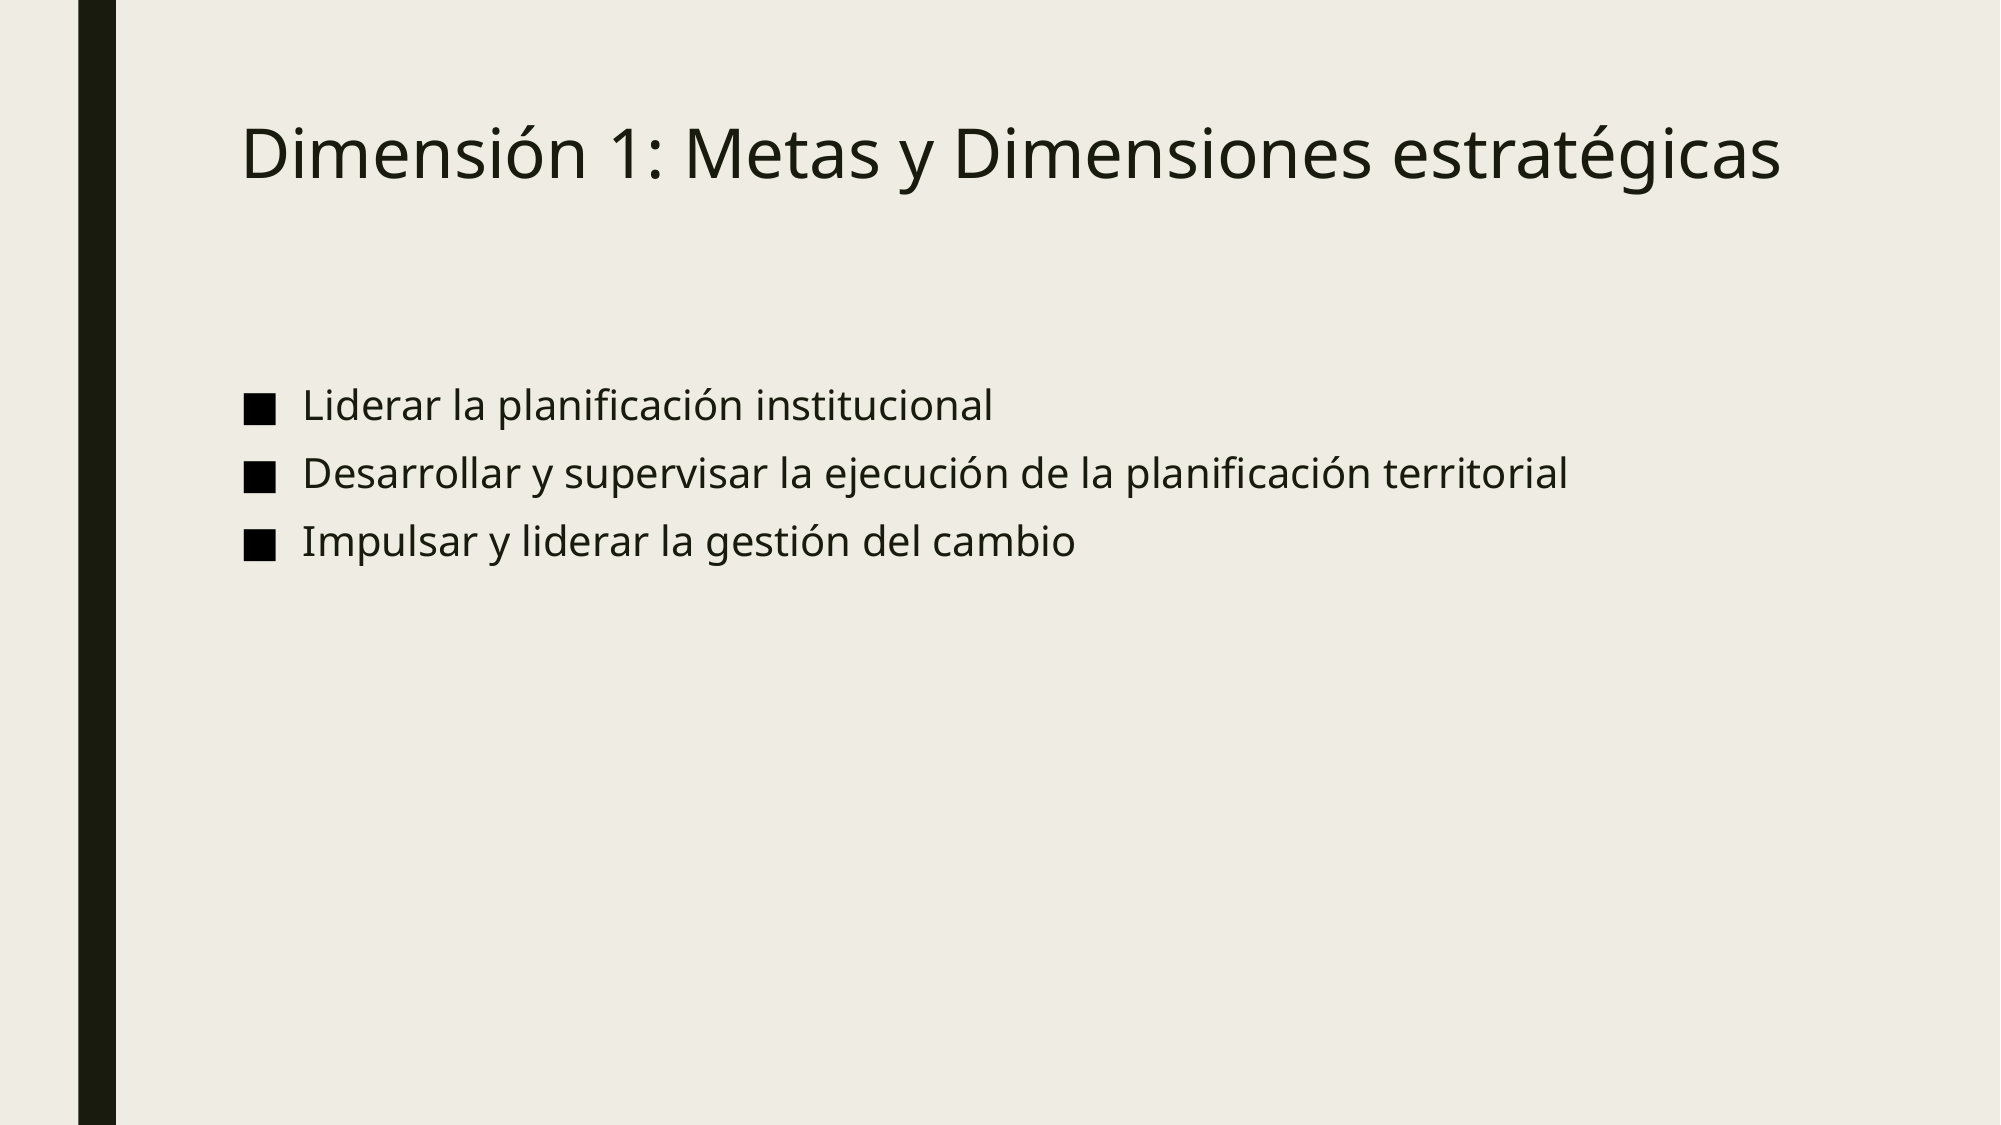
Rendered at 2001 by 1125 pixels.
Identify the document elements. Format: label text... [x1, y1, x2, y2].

list Liderar la planificación institucional Desarrollar y supervisar la ejecución de la planificación territorial Impulsar y liderar la gestión del cambio [225, 375, 1801, 963]
title Dimensión 1: Metas y Dimensiones estratégicas [225, 112, 1801, 357]
